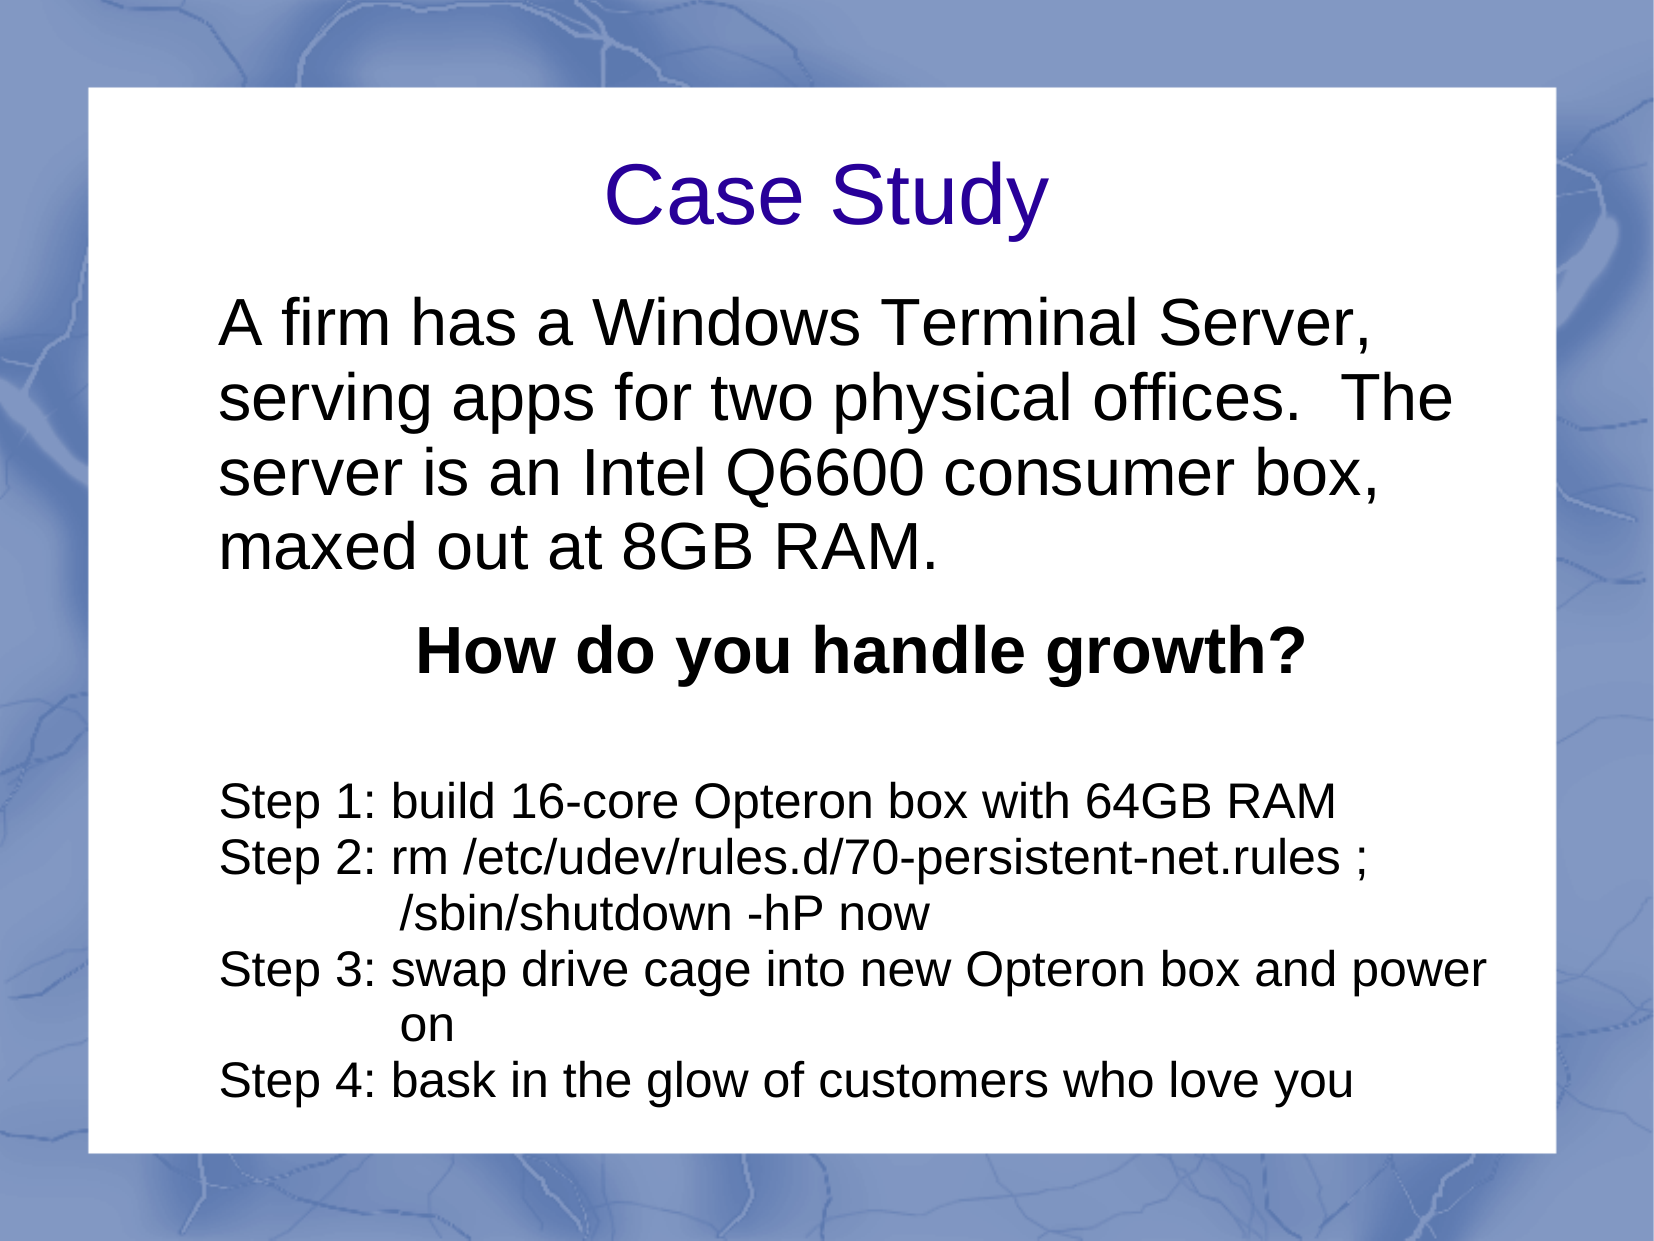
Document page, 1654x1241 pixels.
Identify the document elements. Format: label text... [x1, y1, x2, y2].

title Case Study [118, 90, 1536, 298]
picture [0, 0, 1654, 1241]
list A firm has a Windows Terminal Server, serving apps for two physical offices. The server is an Intel Q6600 consumer box, maxed out at 8GB RAM. How do you handle growth? Step 1: build 16-core Opteron box with 64GB RAM Step 2: rm /etc/udev/rules.d/70-persistent-net.rules ; /sbin/shutdown -hP now Step 3: swap drive cage into new Opteron box and power on Step 4: bask in the glow of customers who love you [147, 285, 1506, 1109]
